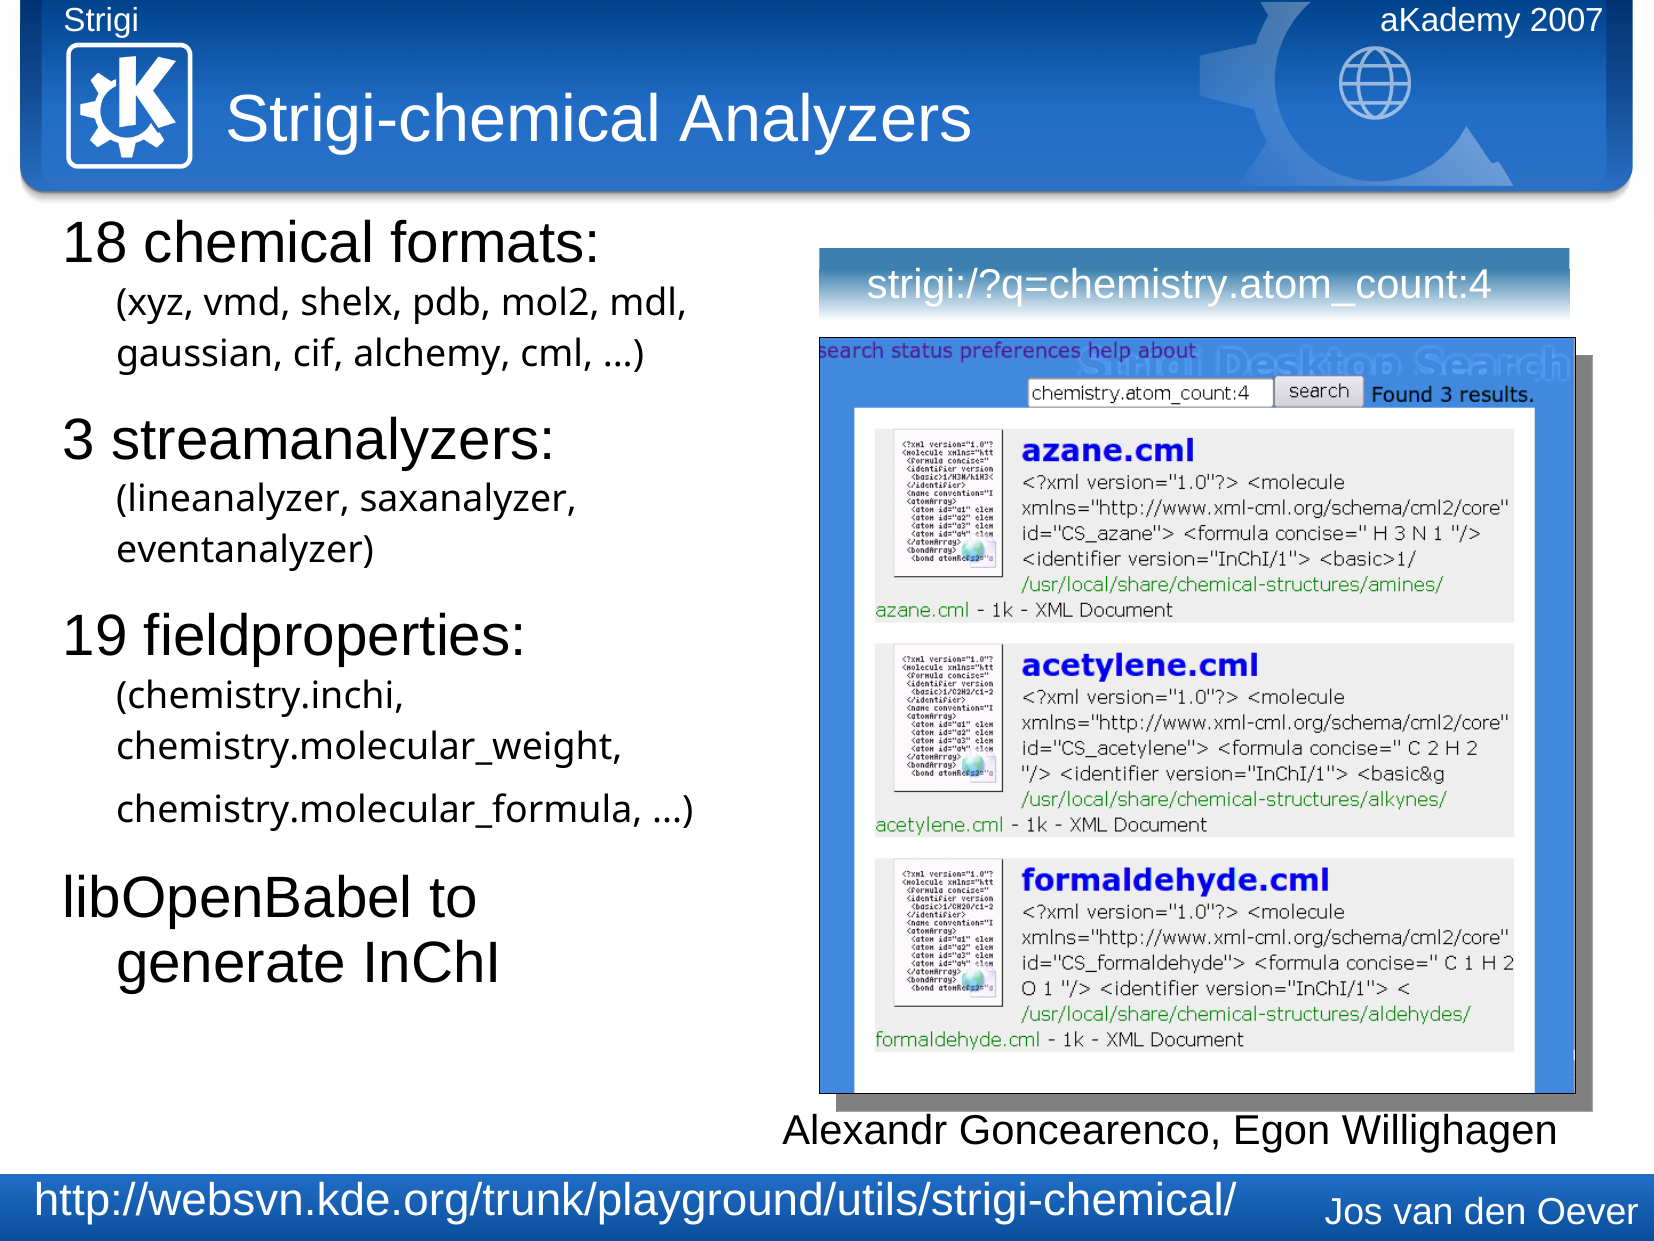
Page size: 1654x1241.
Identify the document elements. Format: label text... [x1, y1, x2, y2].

picture [0, 0, 1652, 216]
text_box Alexandr Goncearenco, Egon Willighagen [750, 1099, 1620, 1241]
title Strigi-chemical Analyzers [225, 56, 1571, 181]
list 18 chemical formats: (xyz, vmd, shelx, pdb, mol2, mdl, gaussian, cif, alchemy, cml, ...) 3 streamanalyzers: (lineanalyzer, saxanalyzer, eventanalyzer) 19 fieldproperties: (chemistry.inchi, chemistry.molecular_weight, chemistry.molecular_formula, ...) libOpenBabel to generate InChI [45, 210, 826, 1212]
title http://websvn.kde.org/trunk/playground/utils/strigi-chemical/ [33, 1162, 750, 1238]
picture [826, 337, 1576, 1094]
title strigi:/?q=chemistry.atom_count:4 [826, 248, 1570, 321]
